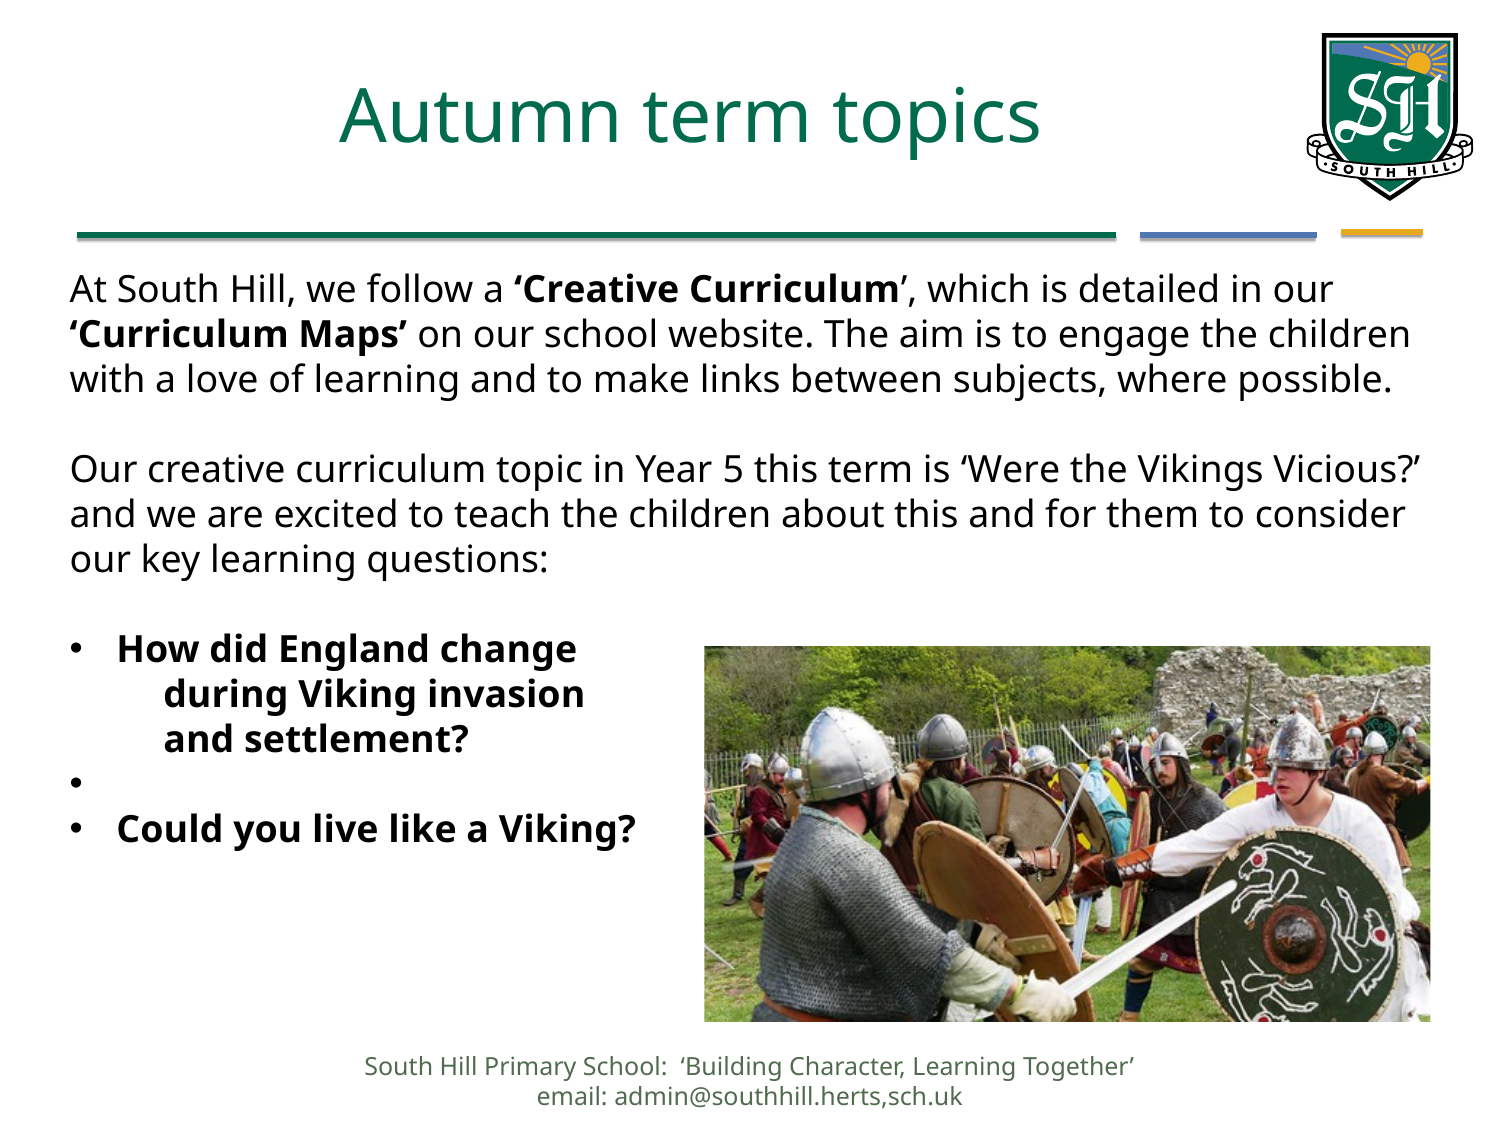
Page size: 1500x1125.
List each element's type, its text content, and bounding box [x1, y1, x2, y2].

picture [704, 646, 1431, 1022]
text_box South Hill Primary School: ‘Building Character, Learning Together’ email: admin@southhill.herts,sch.uk [253, 1042, 1247, 1103]
title Autumn term topics [76, 19, 1306, 207]
text_box At South Hill, we follow a ‘Creative Curriculum’, which is detailed in our ‘Curriculum Maps’ on our school website. The aim is to engage the children with a love of learning and to make links between subjects, where possible. Our creative curriculum topic in Year 5 this term is ‘Were the Vikings Vicious?’ and we are excited to teach the children about this and for them to consider our key learning questions: How did England change during Viking invasion and settlement? Could you live like a Viking? [55, 257, 1445, 947]
